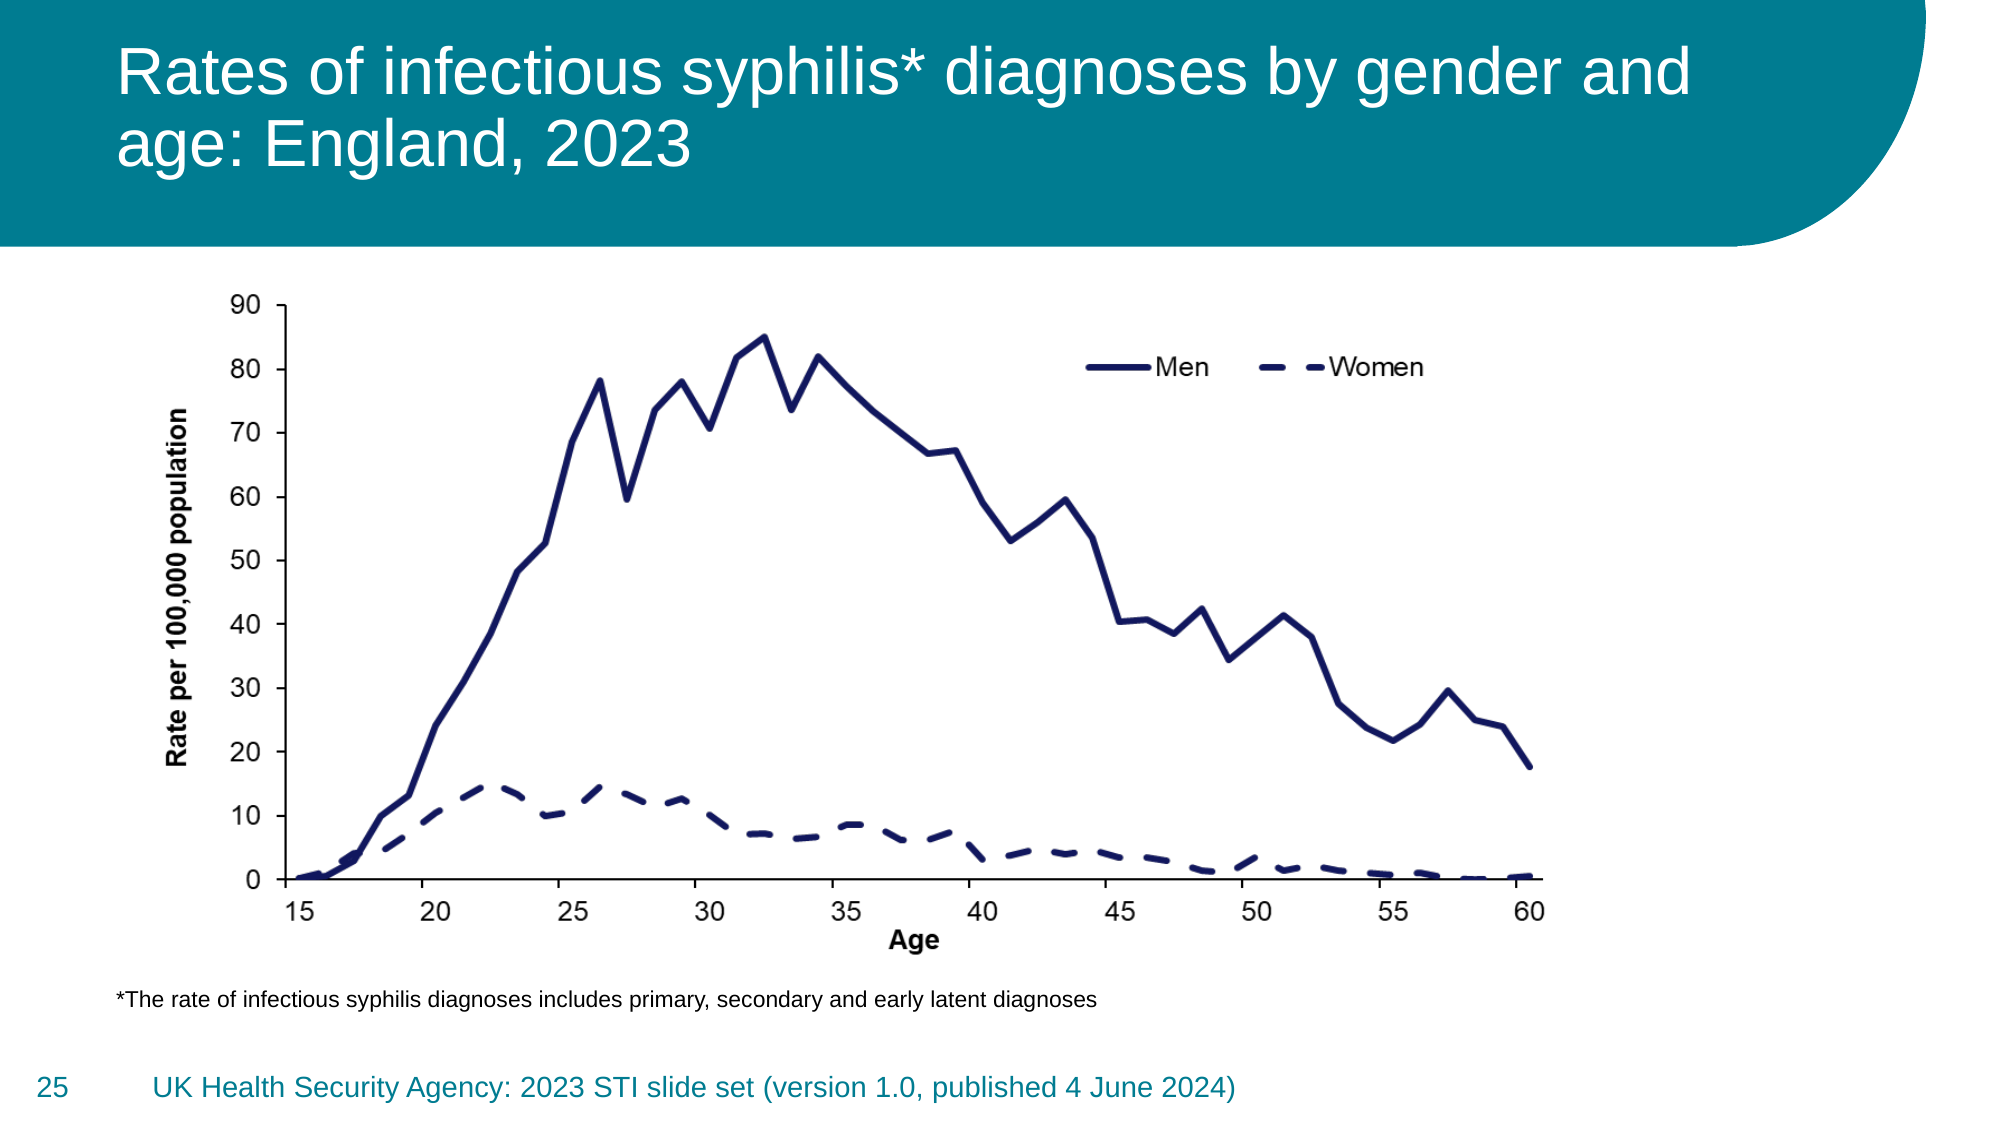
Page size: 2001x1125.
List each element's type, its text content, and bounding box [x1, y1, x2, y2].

title Rates of infectious syphilis* diagnoses by gender and age: England, 2023 [101, 29, 1780, 189]
text_box *The rate of infectious syphilis diagnoses includes primary, secondary and early latent diagnoses [101, 976, 1596, 1020]
picture [157, 256, 1561, 959]
text_box UK Health Security Agency: 2023 STI slide set (version 1.0, published 4 June 2024) [137, 1056, 1780, 1116]
text_box [21, 1056, 120, 1117]
